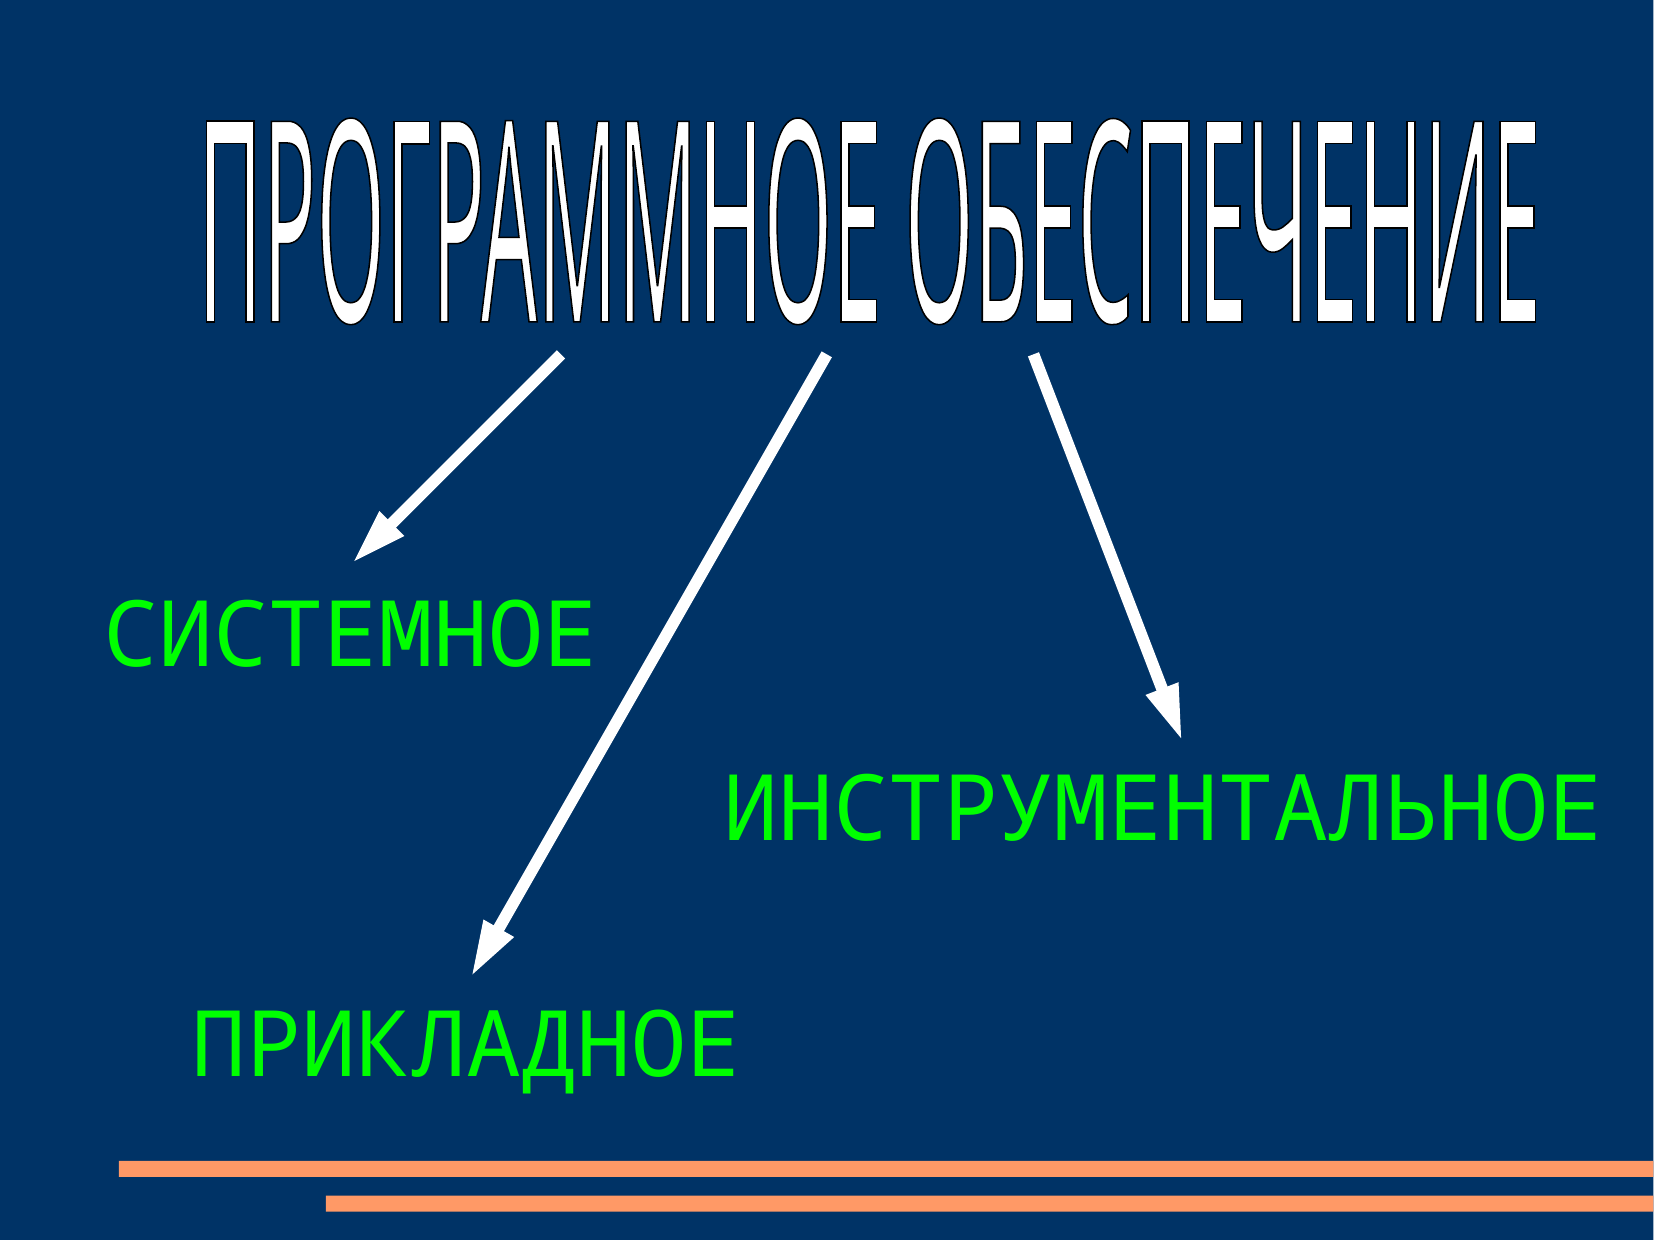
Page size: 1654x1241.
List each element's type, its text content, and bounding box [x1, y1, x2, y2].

text_box ПРОГРАММНОЕ ОБЕСПЕЧЕНИЕ [626, 121, 690, 322]
text_box ИНСТРУМЕНТАЛЬНОЕ [708, 734, 1625, 857]
text_box ПРОГРАММНОЕ ОБЕСПЕЧЕНИЕ [1206, 121, 1242, 322]
text_box ПРОГРАММНОЕ ОБЕСПЕЧЕНИЕ [1036, 121, 1073, 322]
text_box ПРОГРАММНОЕ ОБЕСПЕЧЕНИЕ [321, 118, 380, 325]
text_box ПРОГРАММНОЕ ОБЕСПЕЧЕНИЕ [1254, 121, 1301, 322]
text_box СИСТЕМНОЕ [88, 561, 650, 683]
text_box ПРИКЛАДНОЕ [177, 970, 798, 1093]
text_box ПРОГРАММНОЕ ОБЕСПЕЧЕНИЕ [206, 121, 255, 322]
text_box ПРОГРАММНОЕ ОБЕСПЕЧЕНИЕ [1082, 118, 1131, 325]
text_box ПРОГРАММНОЕ ОБЕСПЕЧЕНИЕ [841, 121, 877, 322]
text_box ПРОГРАММНОЕ ОБЕСПЕЧЕНИЕ [480, 120, 538, 322]
text_box ПРОГРАММНОЕ ОБЕСПЕЧЕНИЕ [768, 118, 828, 325]
text_box ПРОГРАММНОЕ ОБЕСПЕЧЕНИЕ [1500, 121, 1536, 322]
text_box ПРОГРАММНОЕ ОБЕСПЕЧЕНИЕ [545, 121, 609, 322]
text_box ПРОГРАММНОЕ ОБЕСПЕЧЕНИЕ [706, 121, 755, 322]
text_box ПРОГРАММНОЕ ОБЕСПЕЧЕНИЕ [1432, 121, 1483, 322]
text_box ПРОГРАММНОЕ ОБЕСПЕЧЕНИЕ [393, 121, 430, 322]
text_box ПРОГРАММНОЕ ОБЕСПЕЧЕНИЕ [910, 118, 969, 325]
text_box ПРОГРАММНОЕ ОБЕСПЕЧЕНИЕ [1317, 121, 1353, 322]
text_box ПРОГРАММНОЕ ОБЕСПЕЧЕНИЕ [1366, 121, 1415, 322]
text_box ПРОГРАММНОЕ ОБЕСПЕЧЕНИЕ [1141, 121, 1190, 322]
text_box ПРОГРАММНОЕ ОБЕСПЕЧЕНИЕ [271, 121, 312, 322]
text_box ПРОГРАММНОЕ ОБЕСПЕЧЕНИЕ [440, 121, 481, 322]
text_box ПРОГРАММНОЕ ОБЕСПЕЧЕНИЕ [982, 121, 1024, 322]
